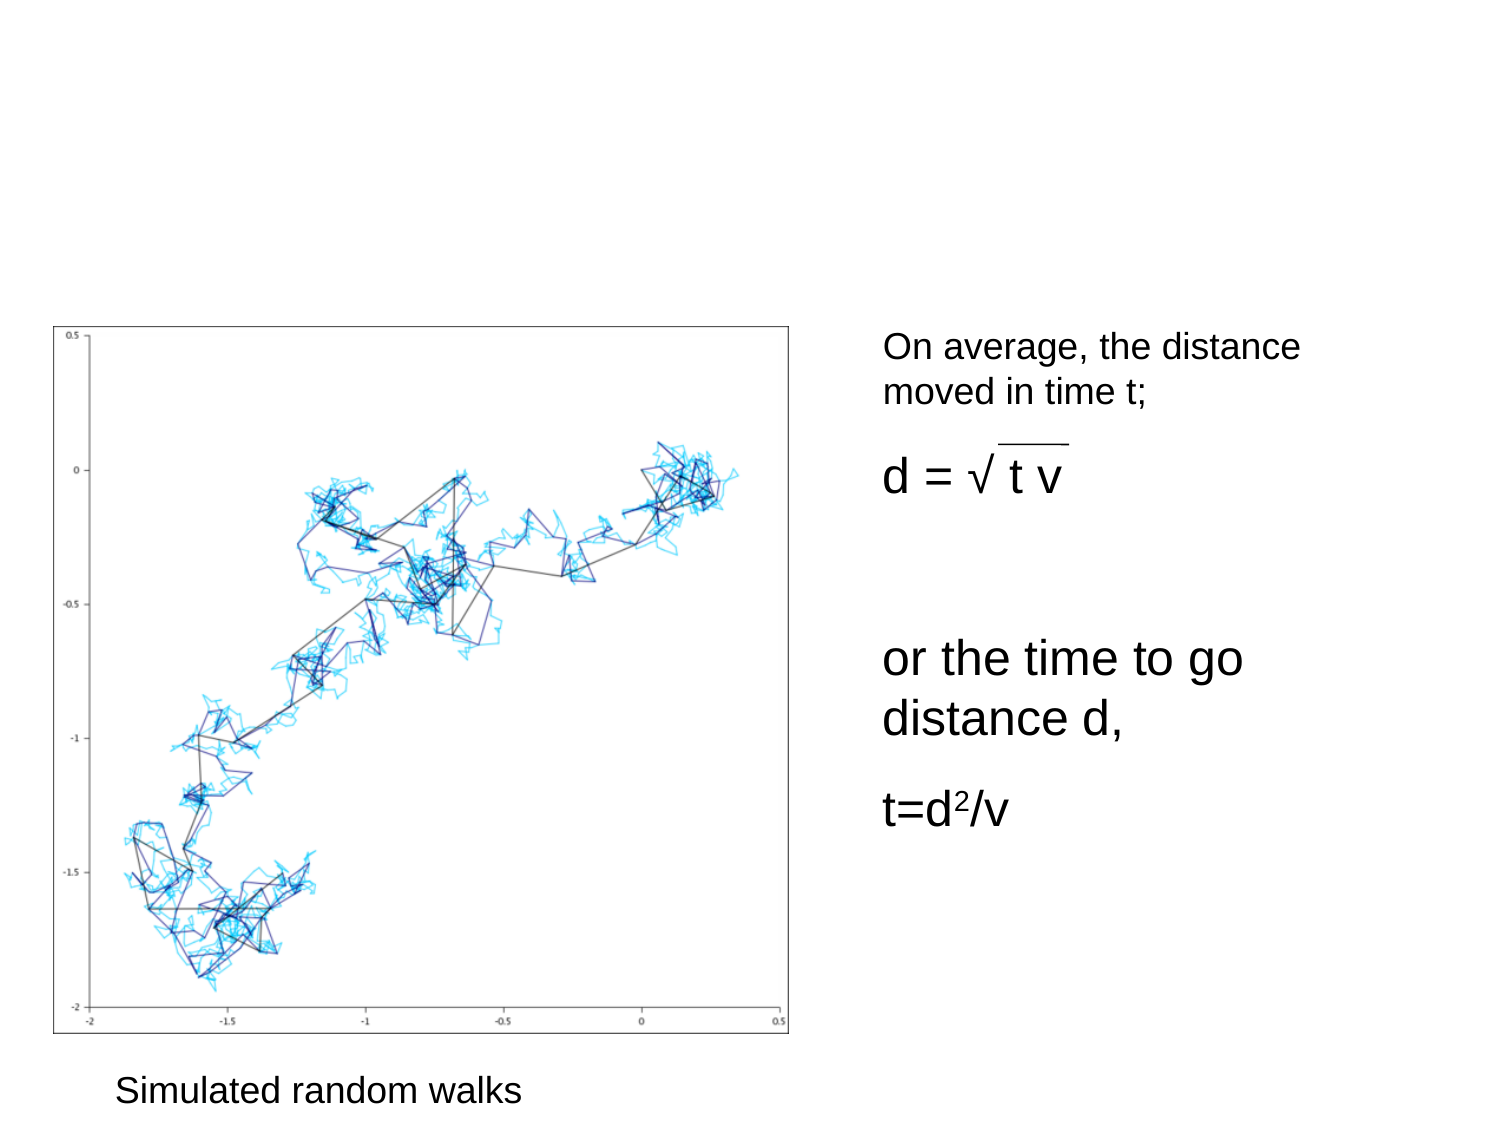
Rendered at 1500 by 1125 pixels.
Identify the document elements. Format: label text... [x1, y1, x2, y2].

text_box Simulated random walks [100, 1058, 857, 1120]
text_box On average, the distance moved in time t; d = √ t v or the time to go distance d, t=d2/v [868, 314, 1436, 982]
picture [53, 326, 789, 1034]
